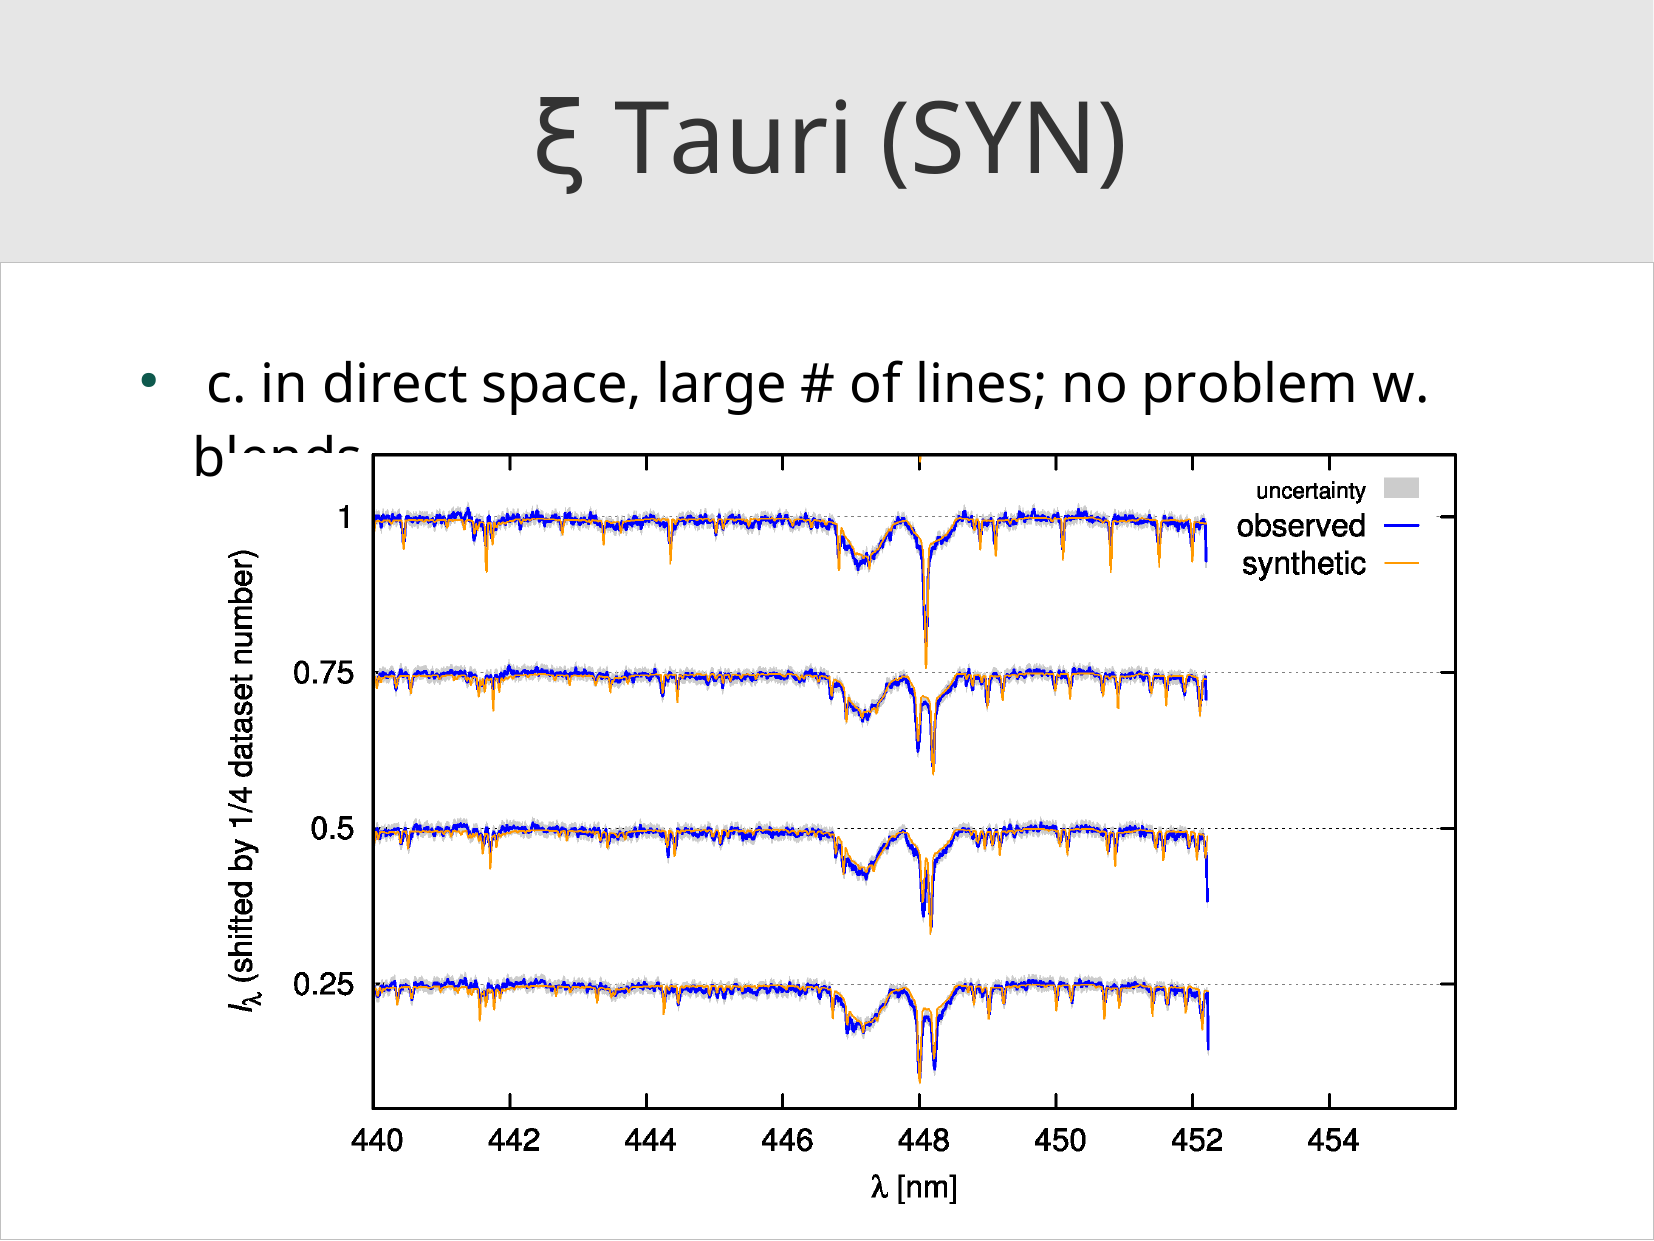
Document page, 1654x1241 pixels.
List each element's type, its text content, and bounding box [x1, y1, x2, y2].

title ξ Tauri (SYN) [124, 31, 1537, 239]
picture [228, 453, 1457, 1204]
list c. in direct space, large # of lines; no problem w. blends [121, 344, 1534, 1064]
